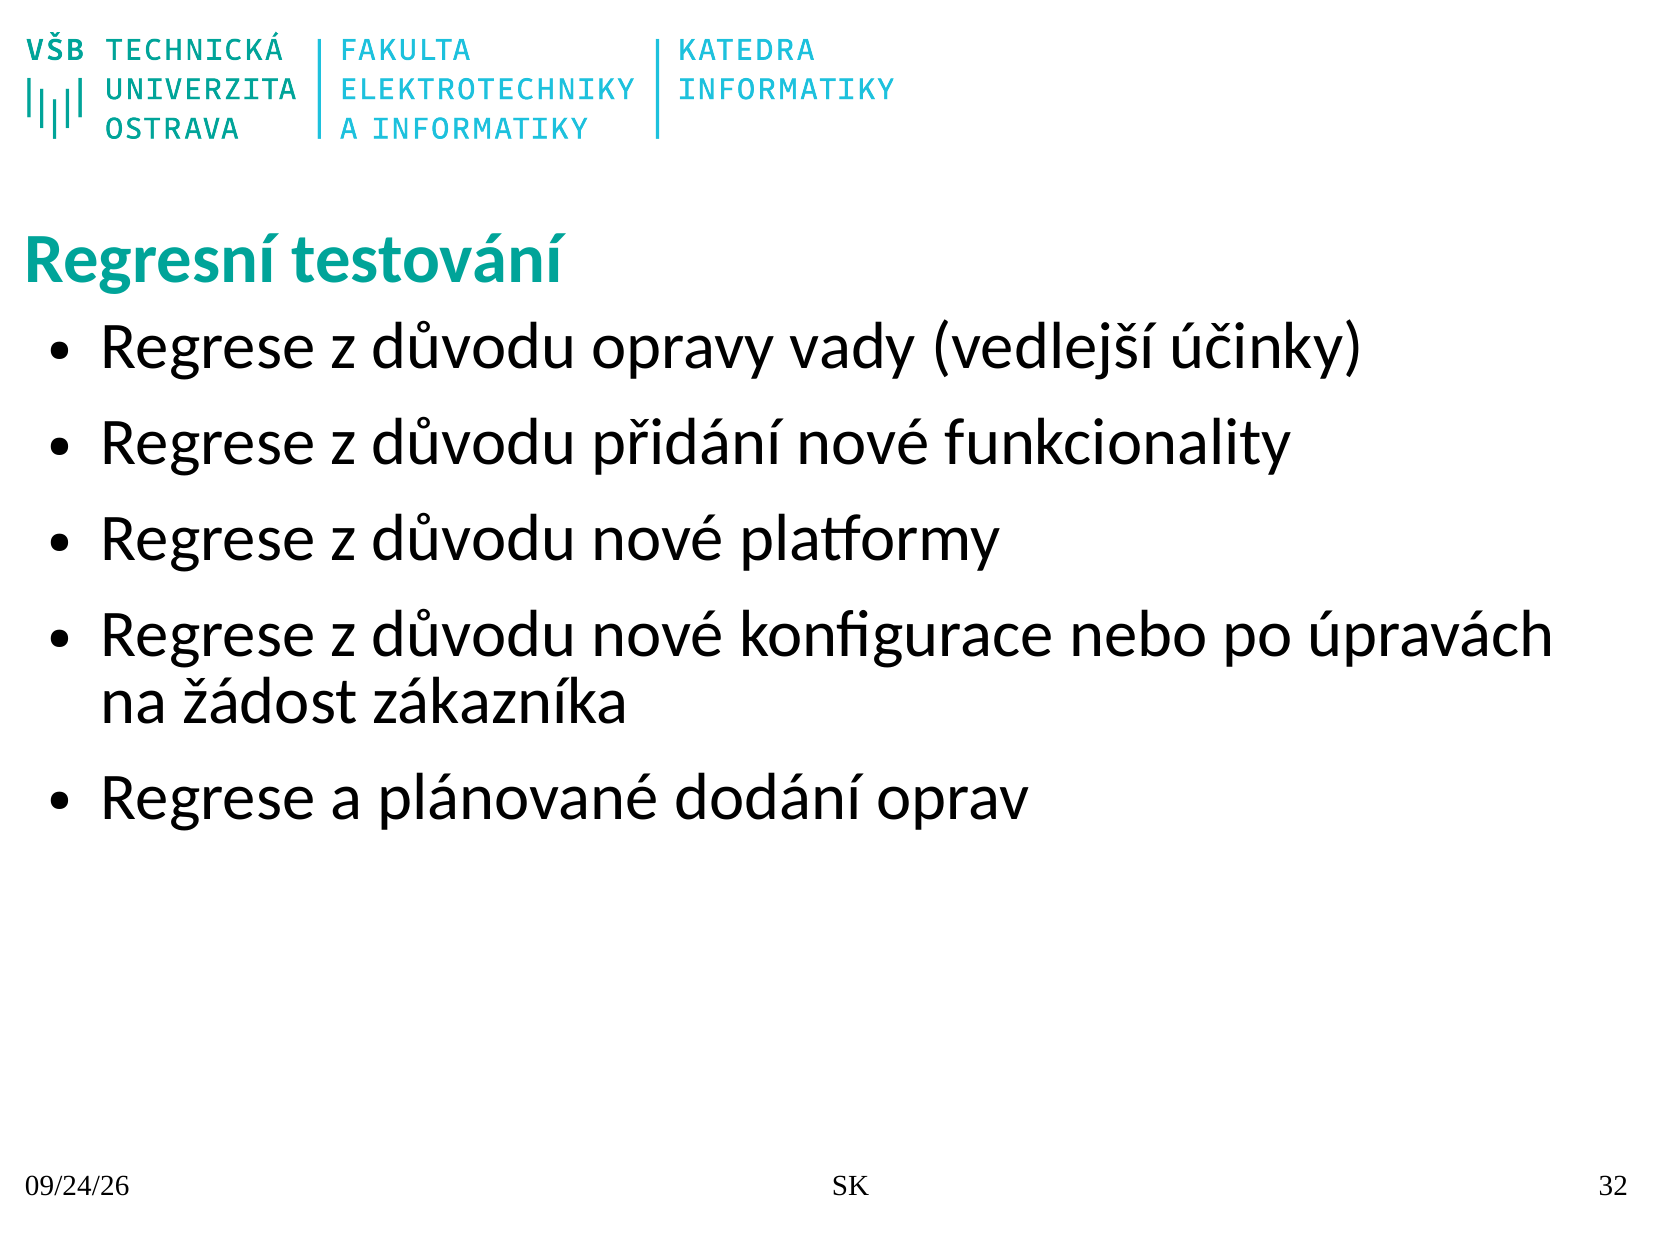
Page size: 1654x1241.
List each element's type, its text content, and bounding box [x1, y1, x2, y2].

picture [26, 31, 894, 139]
title Regresní testování [24, 169, 1629, 300]
list Regrese z důvodu opravy vady (vedlejší účinky) Regrese z důvodu přidání nové funkcionality Regrese z důvodu nové platformy Regrese z důvodu nové konfigurace nebo po úpravách na žádost zákazníka Regrese a plánované dodání oprav [30, 318, 1629, 1146]
